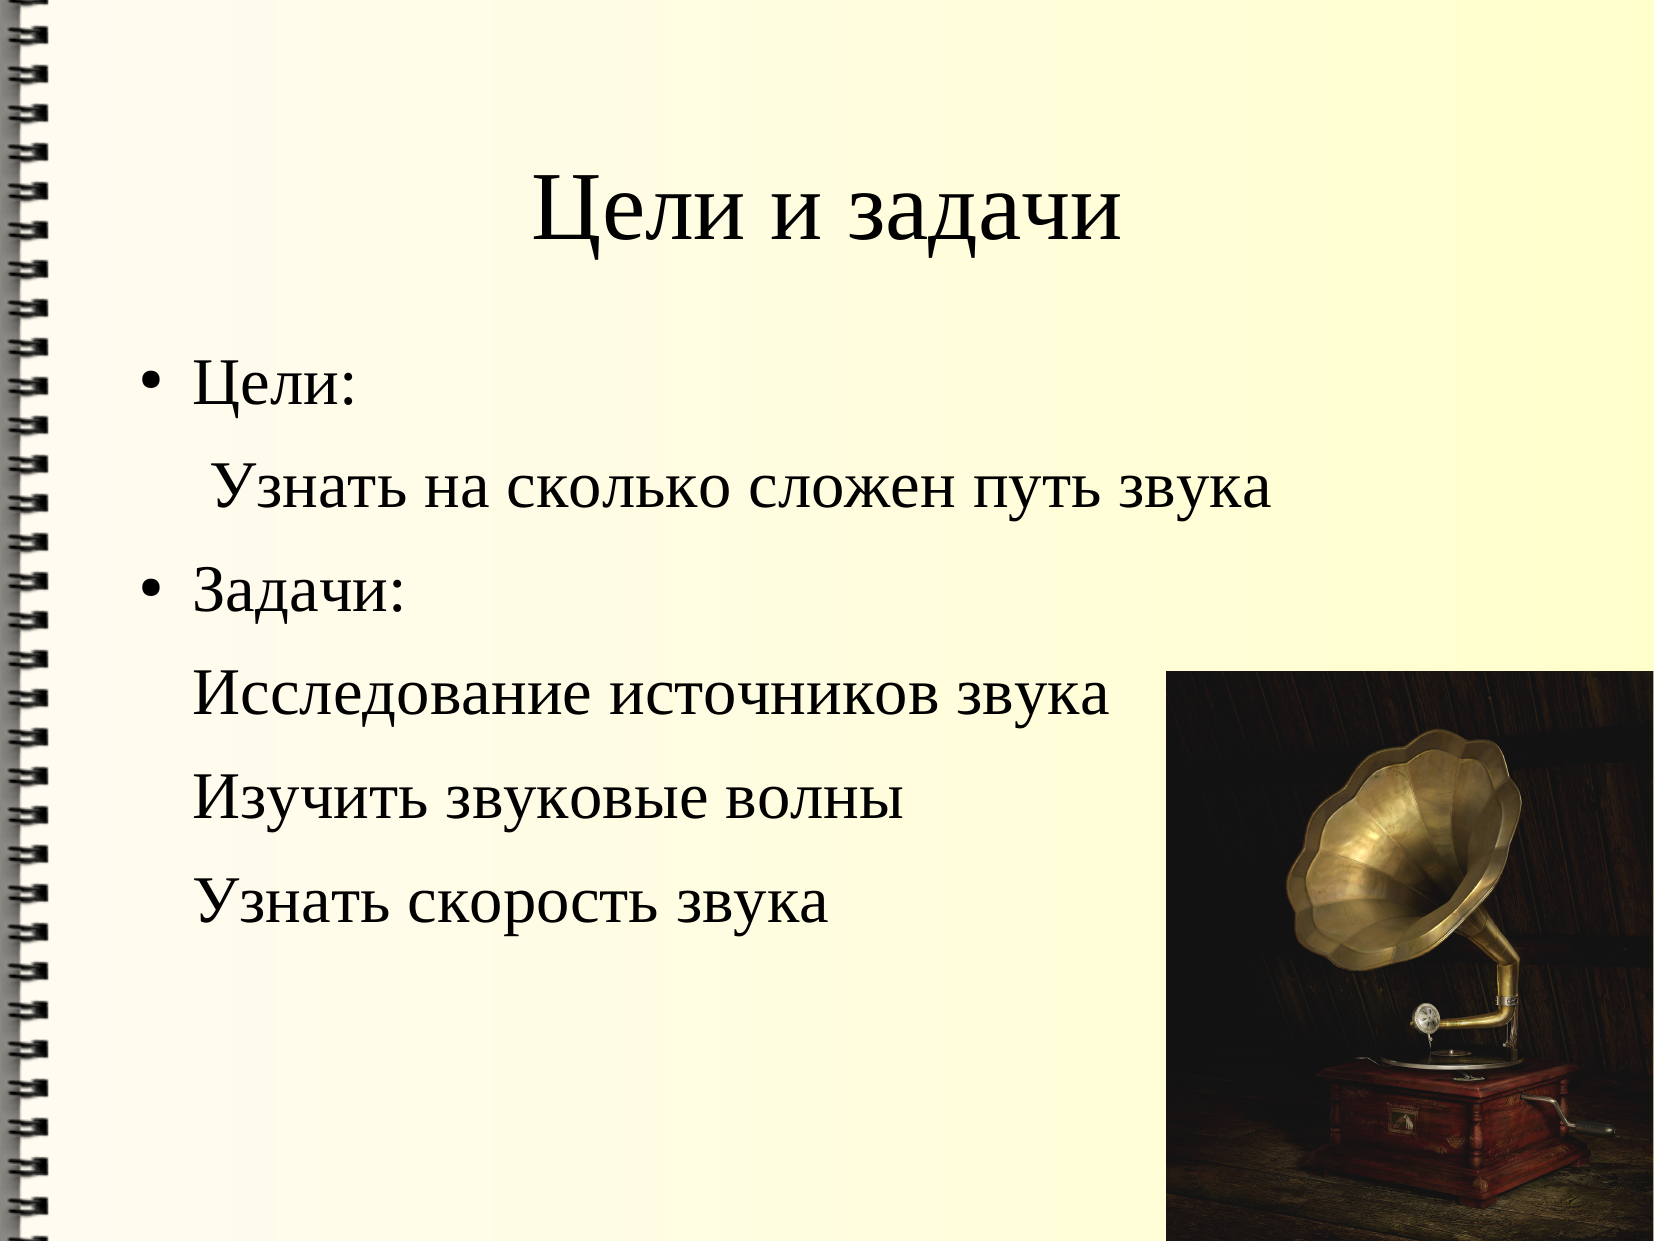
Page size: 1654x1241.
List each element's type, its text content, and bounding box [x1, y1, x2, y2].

picture [0, 0, 1654, 1241]
title Цели и задачи [121, 102, 1534, 310]
list Цели: Узнать на сколько сложен путь звука Задачи: Исследование источников звука Изучить звуковые волны Узнать скорость звука [121, 344, 1534, 1144]
